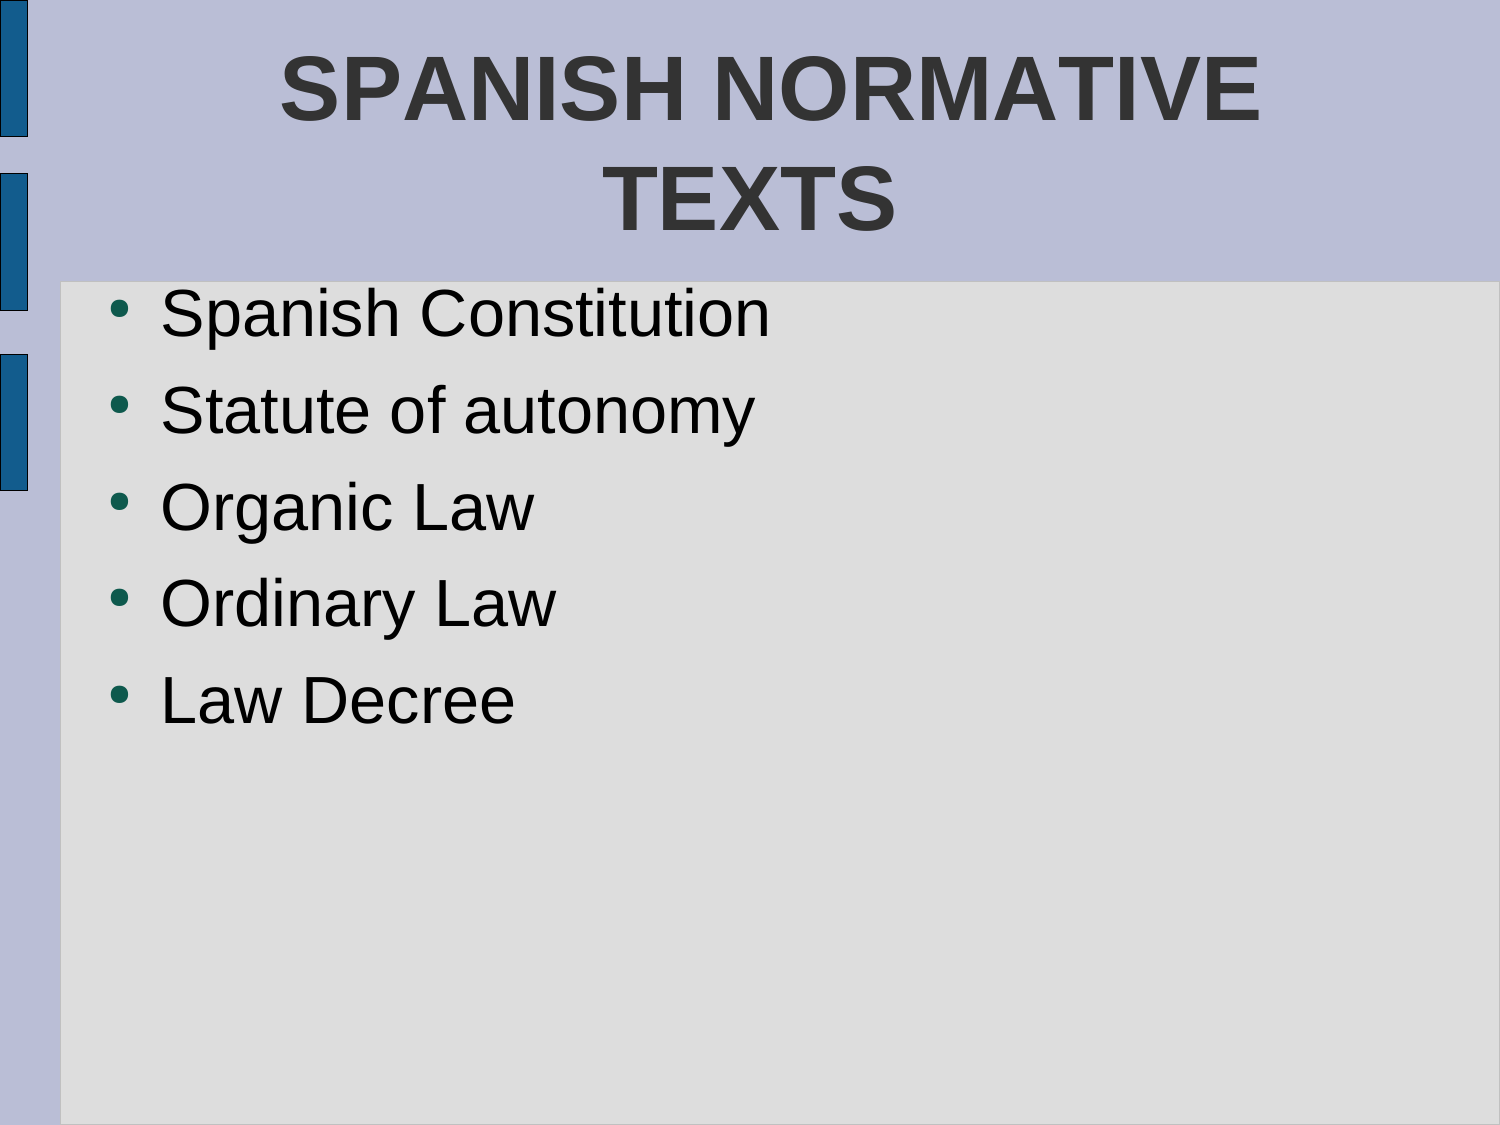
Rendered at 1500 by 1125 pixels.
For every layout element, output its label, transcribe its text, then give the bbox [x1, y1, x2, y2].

title SPANISH NORMATIVE TEXTS [75, 21, 1426, 257]
list Spanish Constitution Statute of autonomy Organic Law Ordinary Law Law Decree [75, 262, 1426, 1006]
